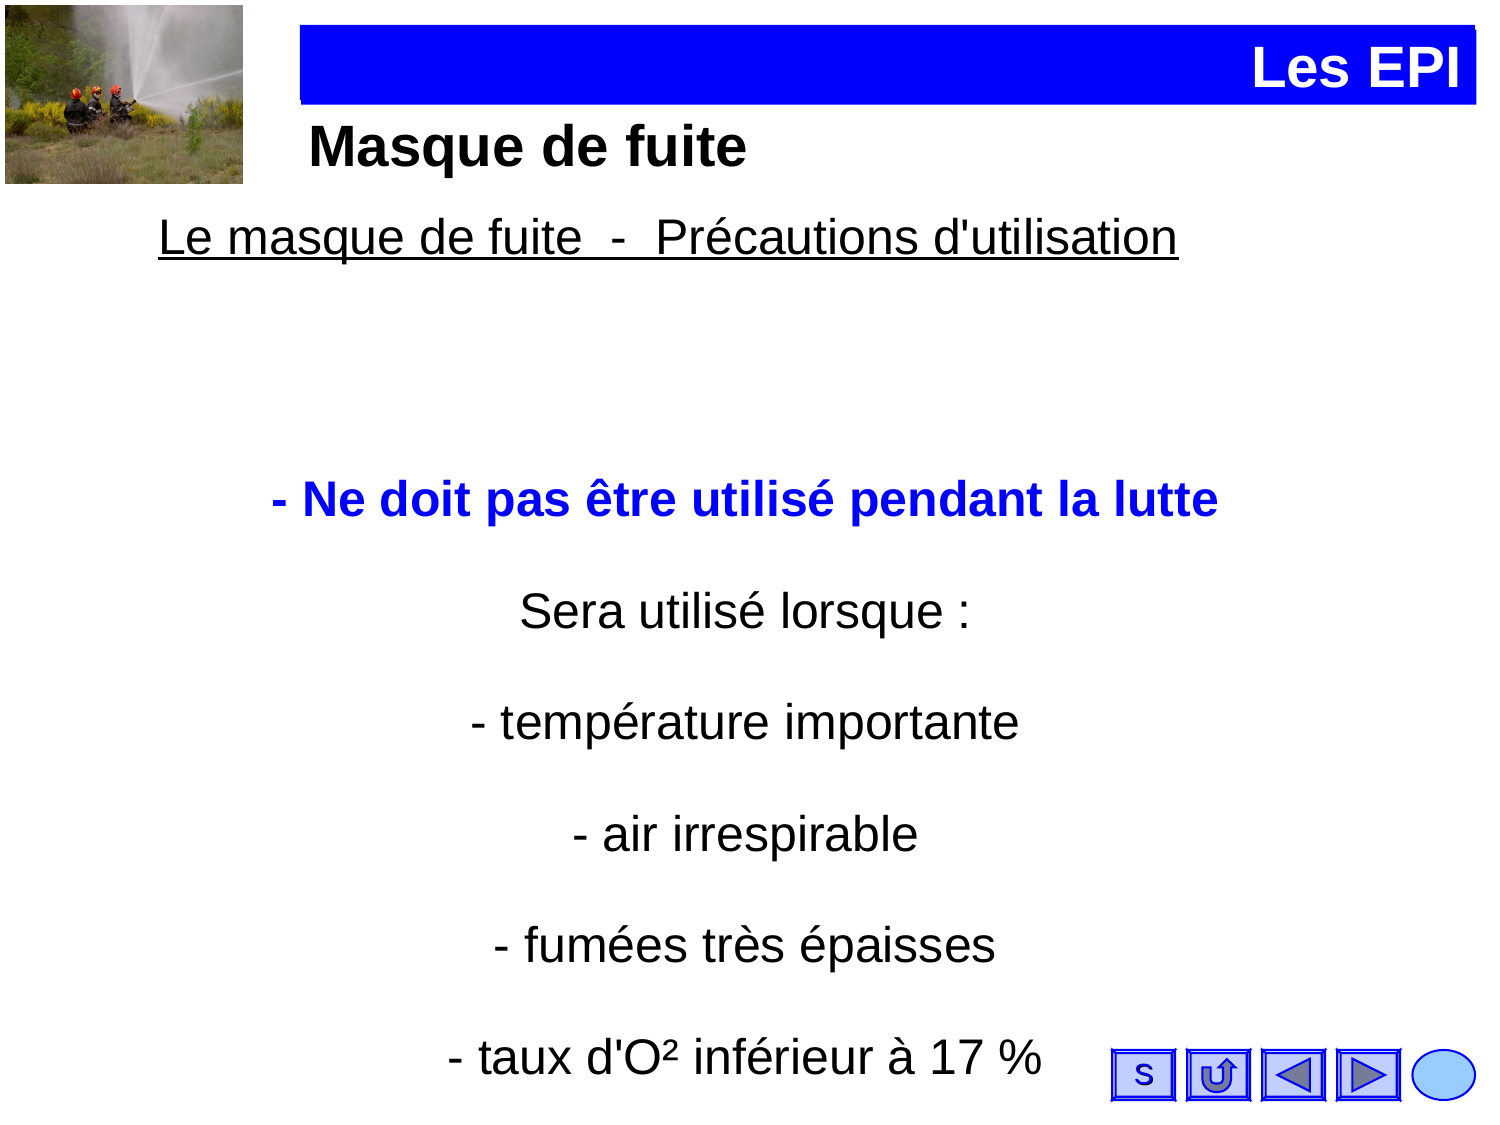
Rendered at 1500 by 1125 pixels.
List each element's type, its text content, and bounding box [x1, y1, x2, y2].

text_box Les EPI [301, 29, 1477, 105]
text_box Le masque de fuite - Précautions d'utilisation [142, 201, 1195, 273]
text_box - Ne doit pas être utilisé pendant la lutte Sera utilisé lorsque : - température importante - air irrespirable - fumées très épaisses - taux d'O² inférieur à 17 % [0, 464, 1500, 1093]
picture [5, 5, 243, 184]
text_box Masque de fuite [242, 106, 815, 188]
text_box [1422, 1093, 1466, 1101]
